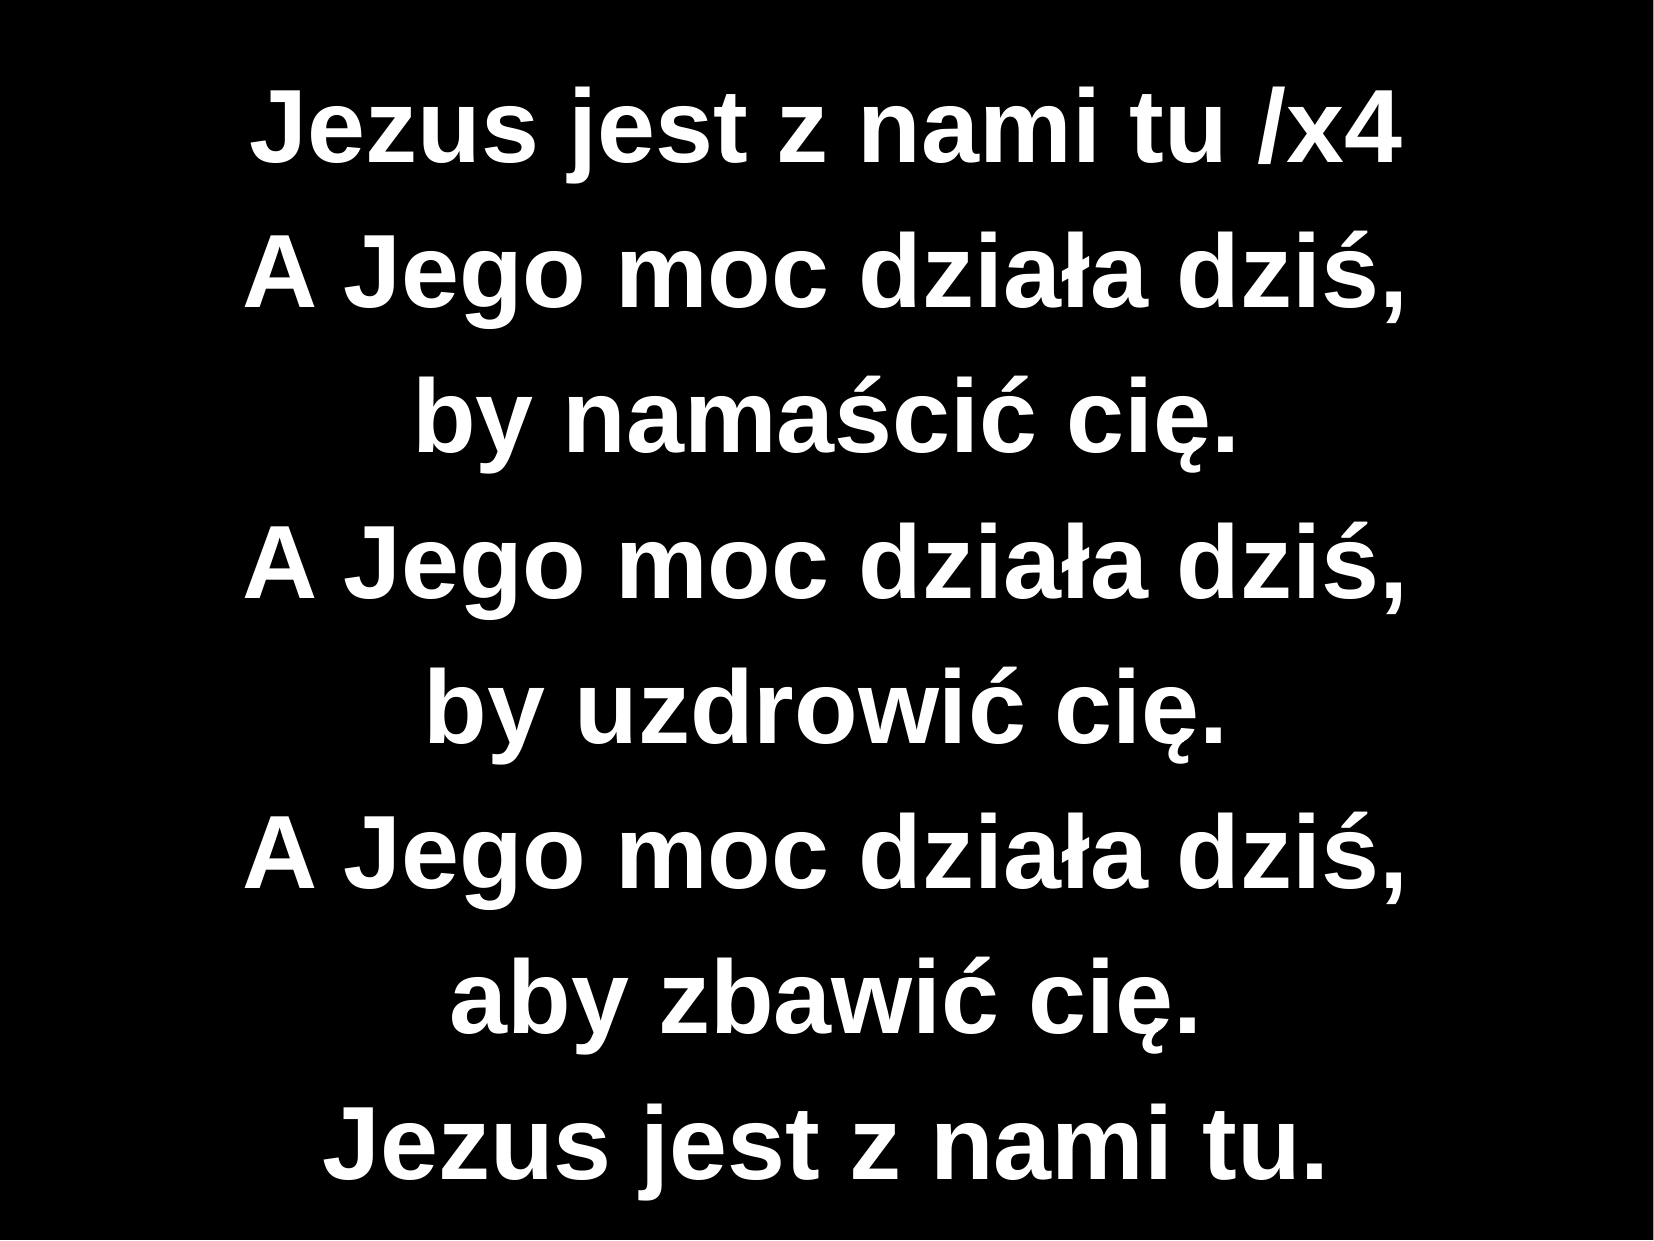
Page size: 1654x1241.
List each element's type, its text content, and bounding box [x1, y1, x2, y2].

subtitle Jezus jest z nami tu /x4 A Jego moc działa dziś, by namaścić cię. A Jego moc działa dziś, by uzdrowić cię. A Jego moc działa dziś, aby zbawić cię. Jezus jest z nami tu. [0, 0, 1654, 1241]
